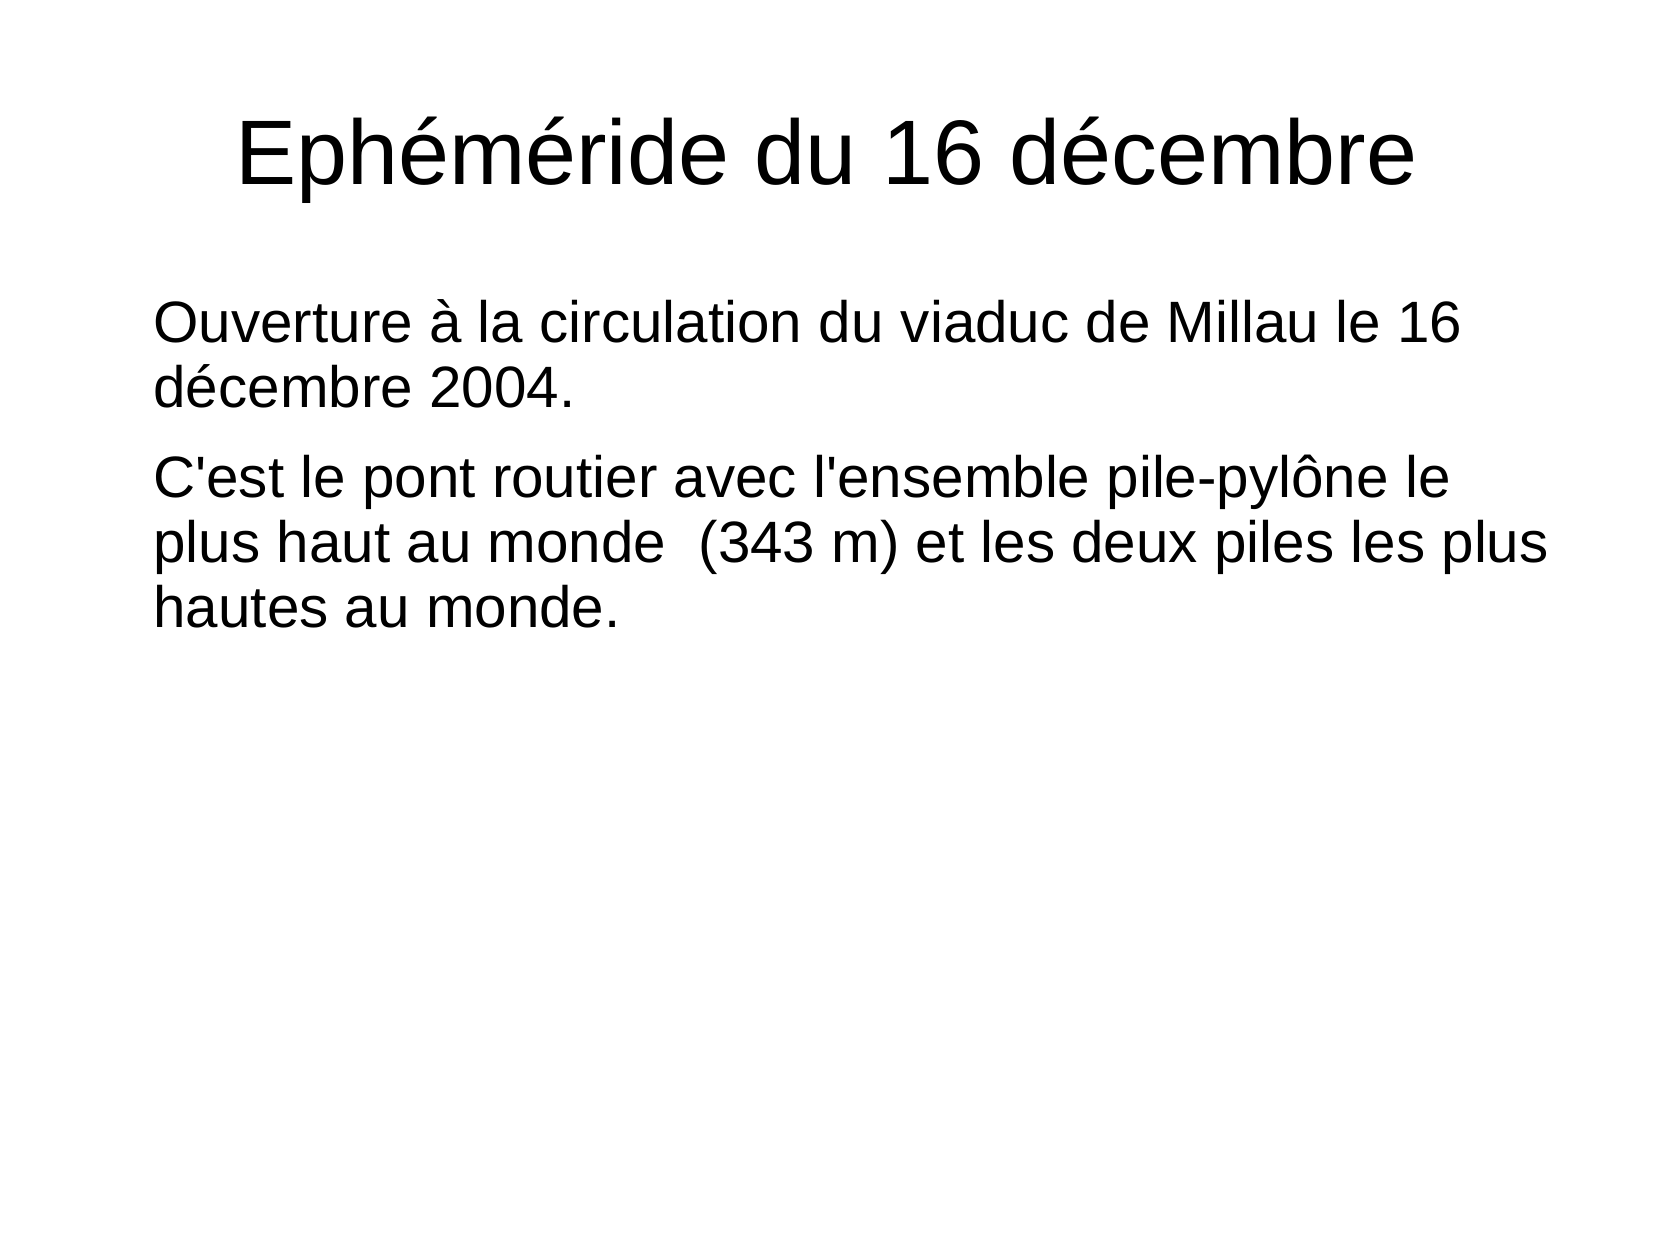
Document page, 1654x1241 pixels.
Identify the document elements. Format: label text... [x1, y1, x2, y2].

list Ouverture à la circulation du viaduc de Millau le 16 décembre 2004. C'est le pont routier avec l'ensemble pile-pylône le plus haut au monde (343 m) et les deux piles les plus hautes au monde. [82, 290, 1571, 749]
title Ephéméride du 16 décembre [82, 49, 1571, 257]
